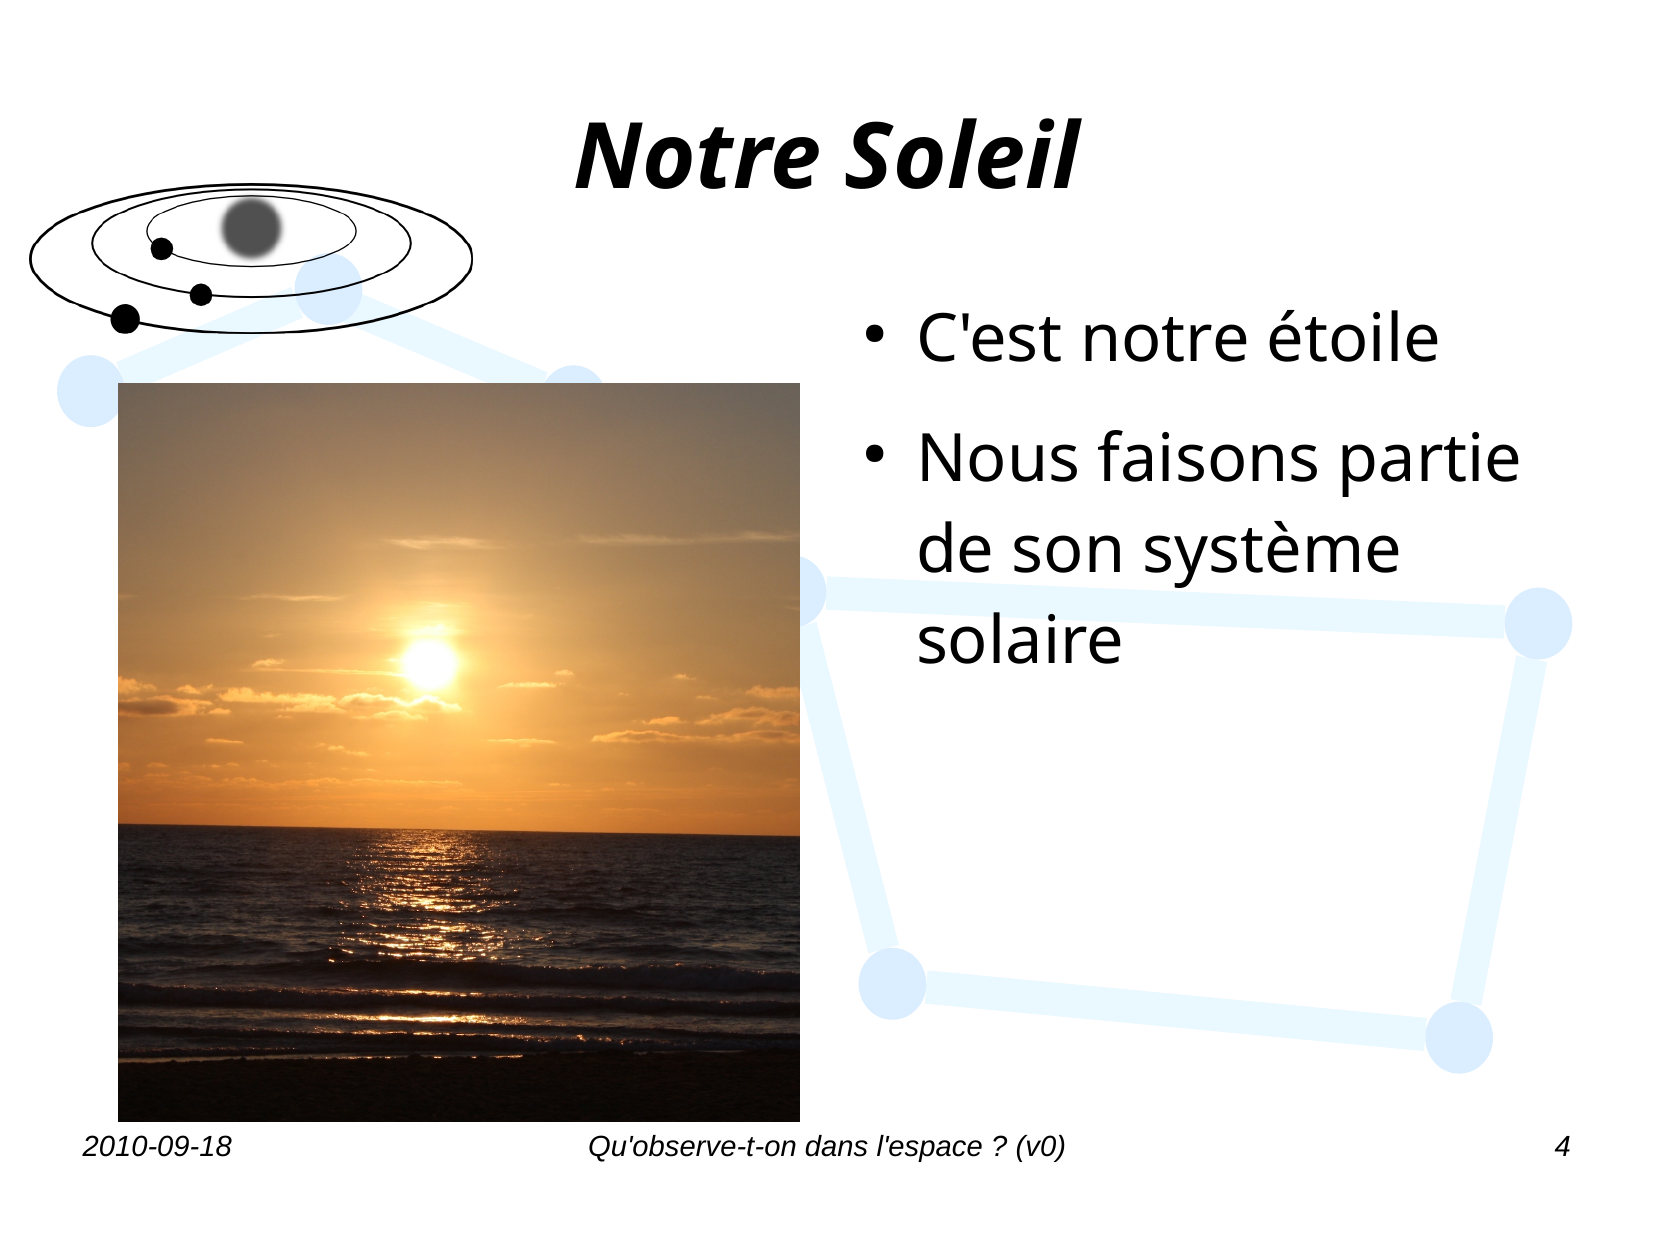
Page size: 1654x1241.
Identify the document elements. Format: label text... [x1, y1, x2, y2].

picture [29, 183, 473, 334]
title Notre Soleil [82, 56, 1571, 250]
list C'est notre étoile Nous faisons partie de son système solaire [845, 290, 1572, 1109]
picture [118, 383, 800, 1123]
